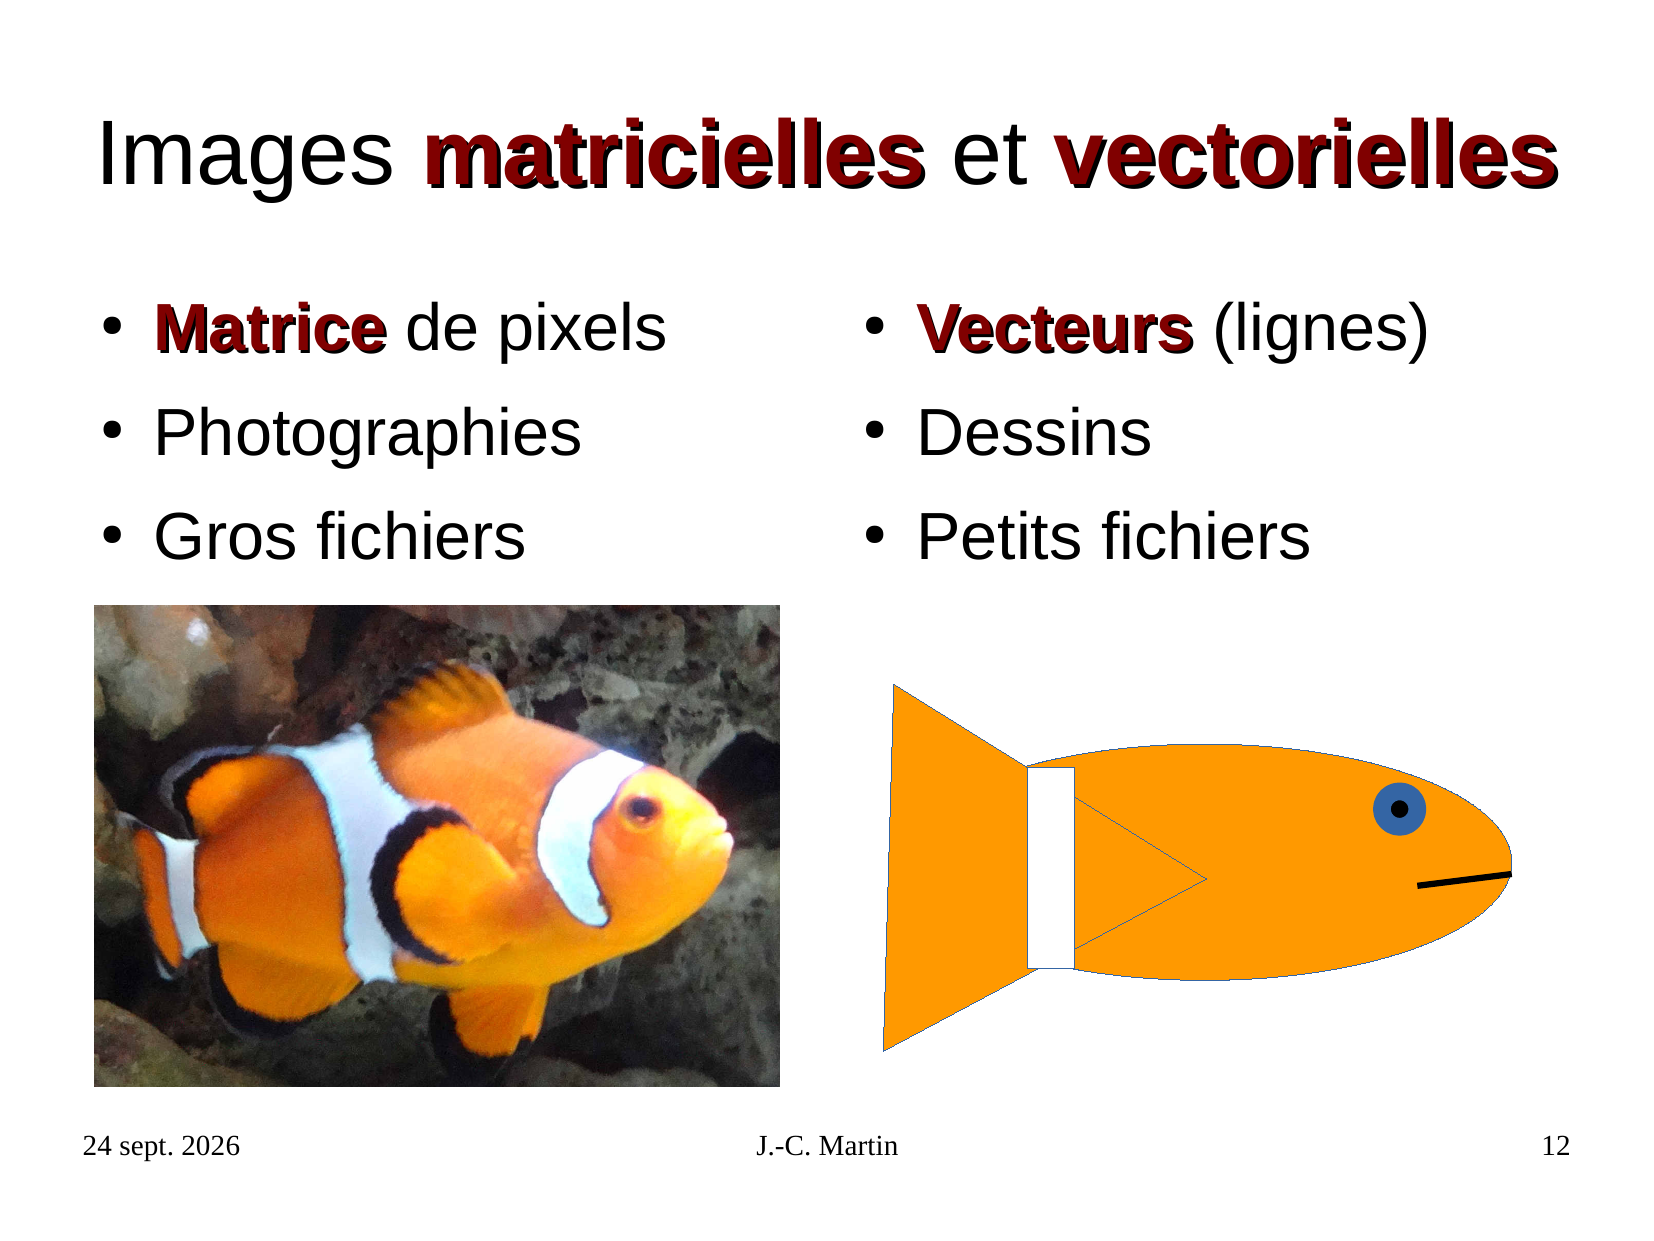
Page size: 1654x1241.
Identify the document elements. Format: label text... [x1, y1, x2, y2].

text_box [883, 684, 1512, 1052]
list Vecteurs (lignes) Dessins Petits fichiers [845, 290, 1572, 1010]
list Matrice de pixels Photographies Gros fichiers [82, 290, 809, 1010]
title Images matricielles et vectorielles [82, 49, 1571, 257]
picture [94, 605, 780, 1087]
